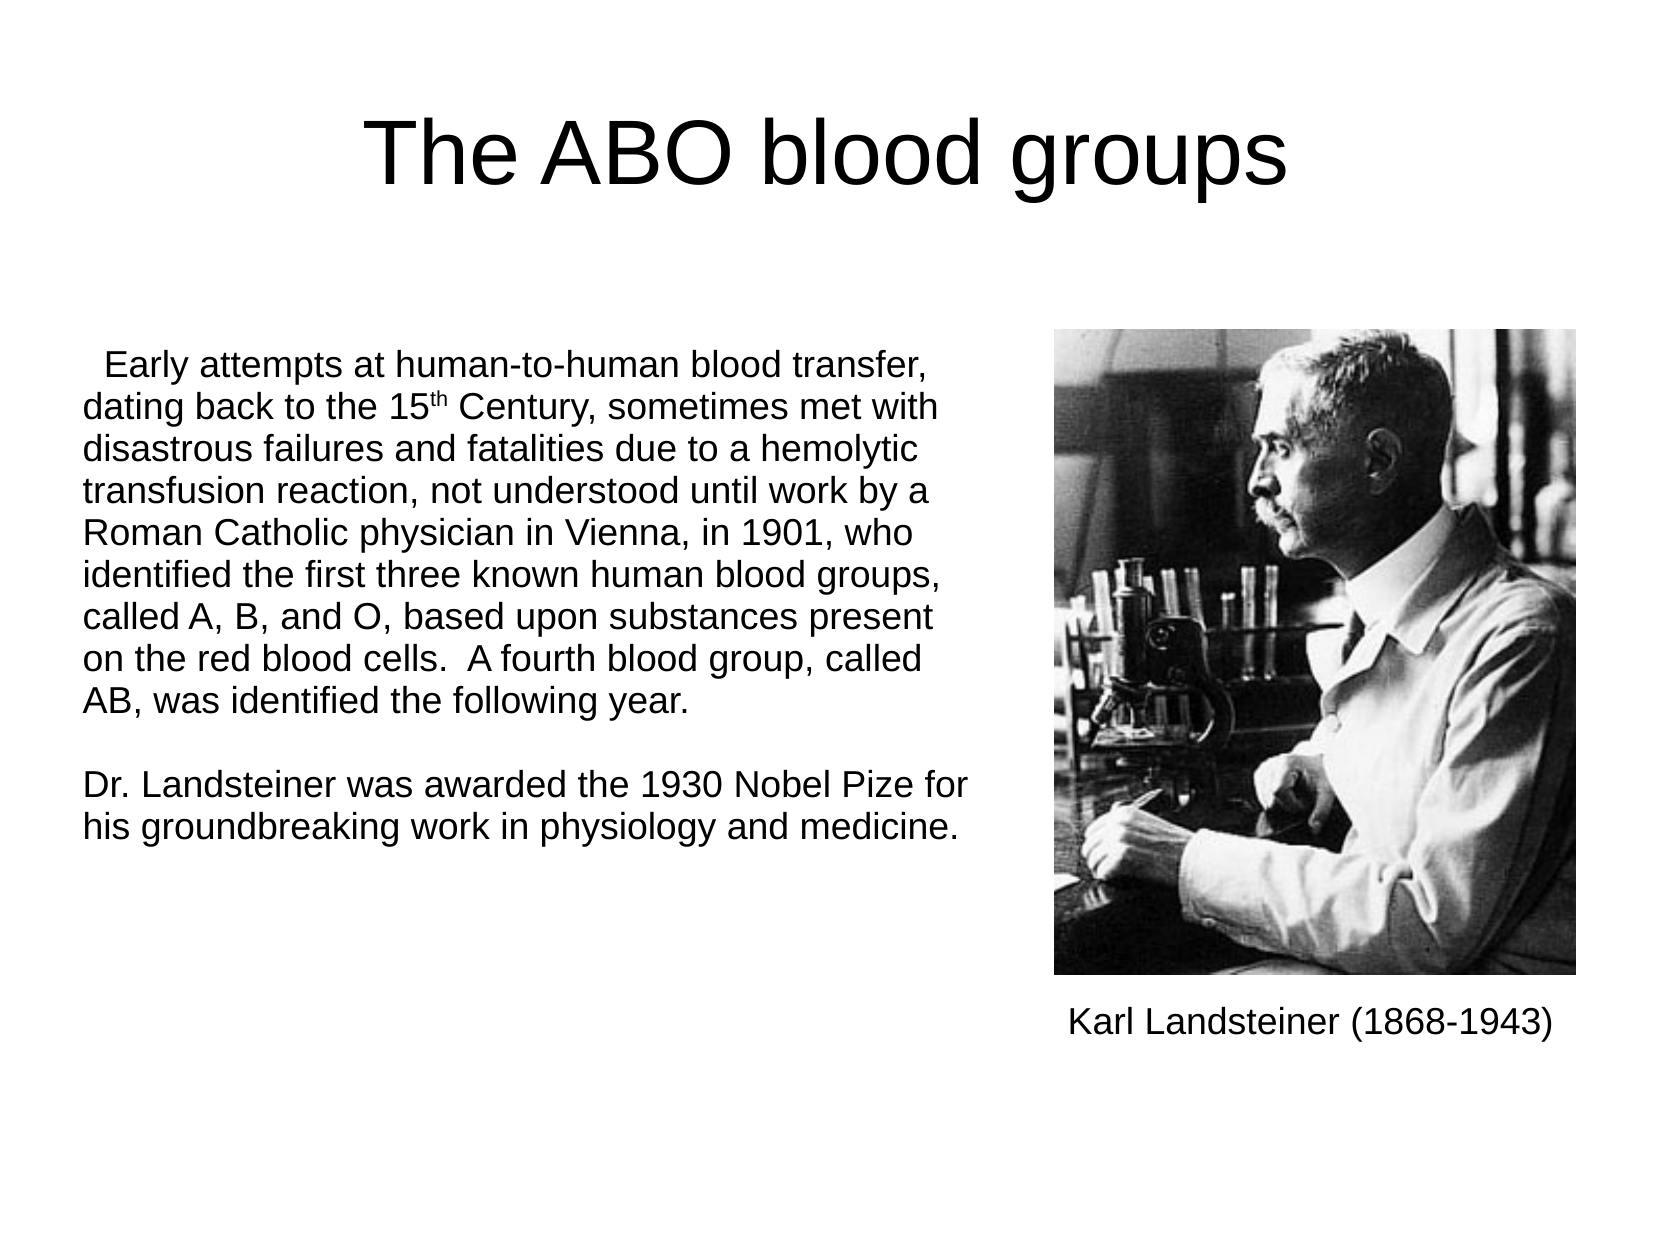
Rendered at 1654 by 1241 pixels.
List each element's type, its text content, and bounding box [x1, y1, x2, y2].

subtitle Early attempts at human-to-human blood transfer, dating back to the 15th Century, sometimes met with disastrous failures and fatalities due to a hemolytic transfusion reaction, not understood until work by a Roman Catholic physician in Vienna, in 1901, who identified the first three known human blood groups, called A, B, and O, based upon substances present on the red blood cells. A fourth blood group, called AB, was identified the following year. Dr. Landsteiner was awarded the 1930 Nobel Pize for his groundbreaking work in physiology and medicine. Karl Landsteiner (1868-1943) [82, 291, 1571, 1096]
title The ABO blood groups [82, 56, 1571, 250]
picture [1054, 329, 1576, 976]
